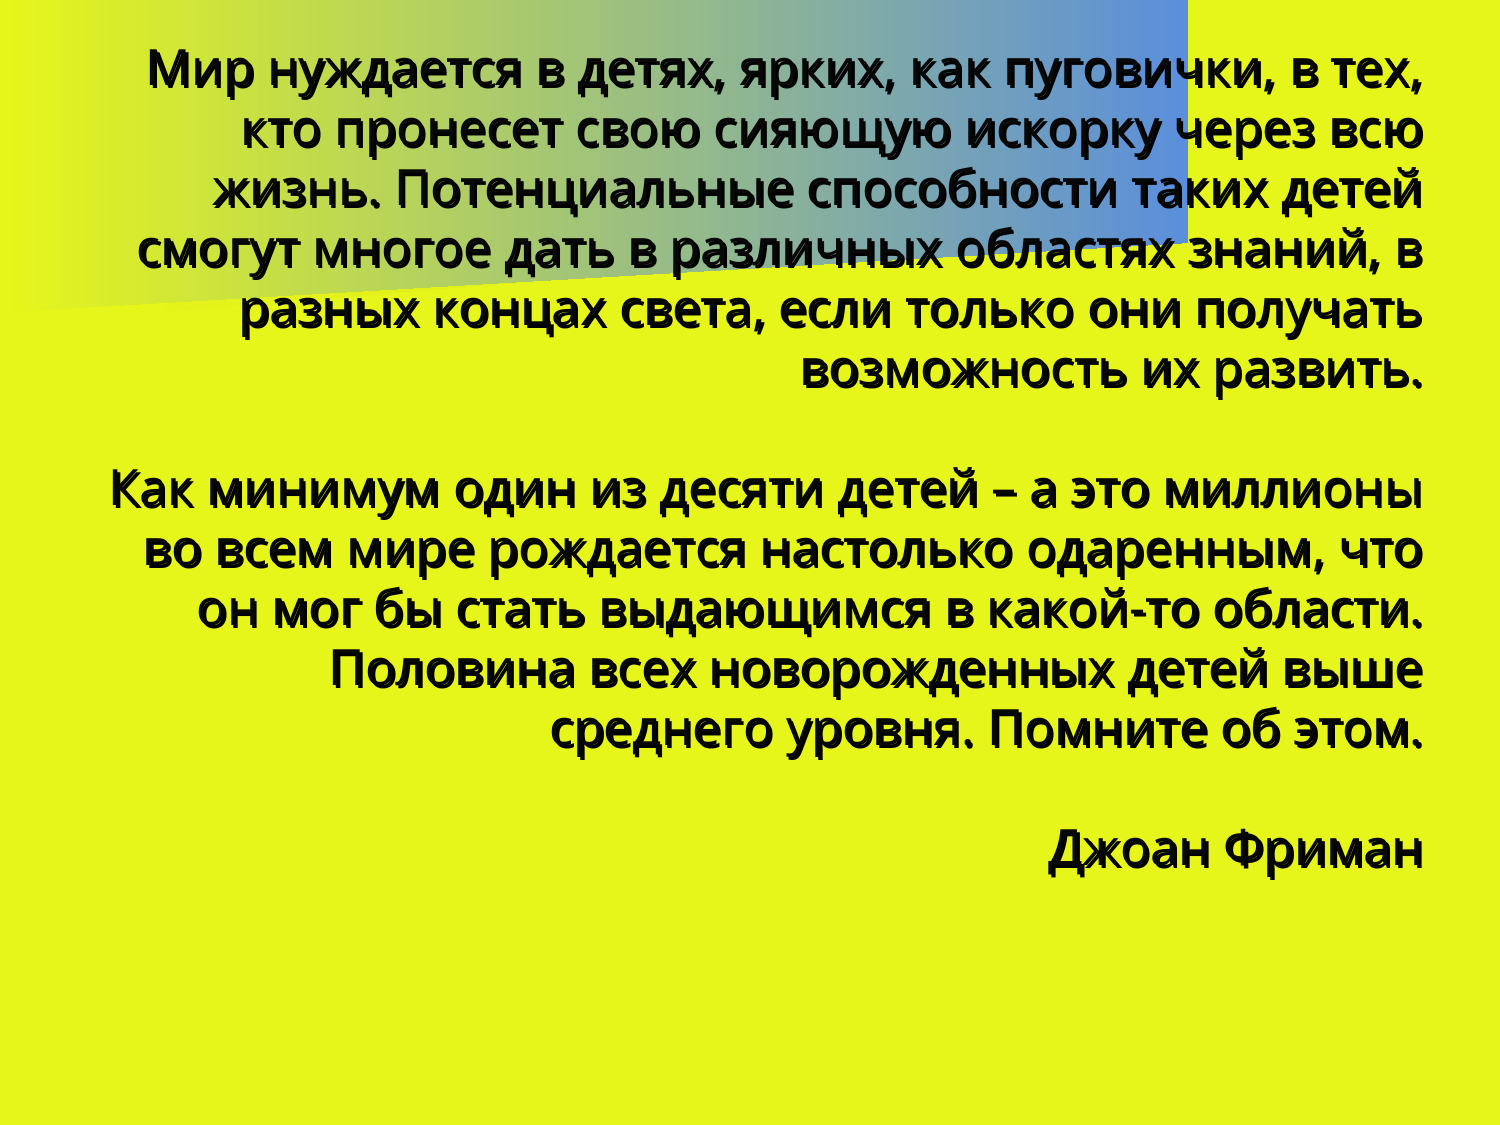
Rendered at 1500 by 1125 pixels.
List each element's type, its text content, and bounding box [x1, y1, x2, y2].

title Мир нуждается в детях, ярких, как пуговички, в тех, кто пронесет свою сияющую искорку через всю жизнь. Потенциальные способности таких детей смогут многое дать в различных областях знаний, в разных концах света, если только они получать возможность их развить. Как минимум один из десяти детей – а это миллионы во всем мире рождается настолько одаренным, что он мог бы стать выдающимся в какой-то области. Половина всех новорожденных детей выше среднего уровня. Помните об этом. Джоан Фриман [88, 27, 1439, 883]
